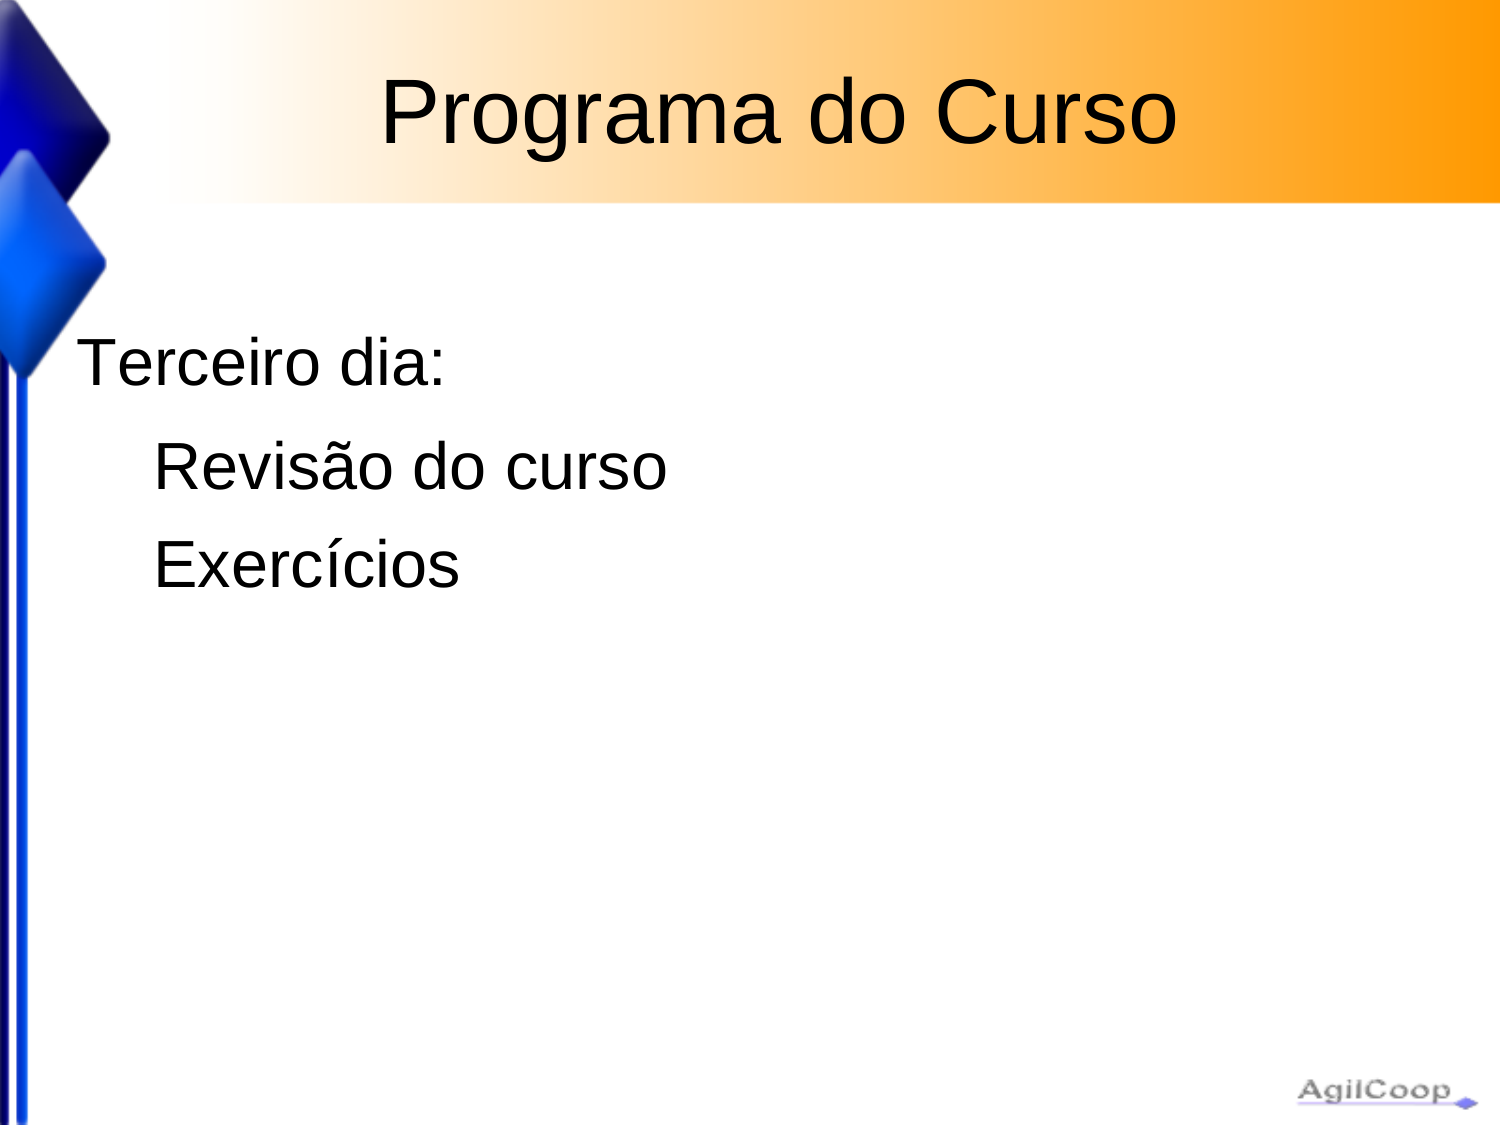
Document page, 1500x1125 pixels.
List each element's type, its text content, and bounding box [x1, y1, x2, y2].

list Terceiro dia: Revisão do curso Exercícios [59, 324, 1477, 1028]
title Programa do Curso [82, 8, 1477, 216]
picture [0, 0, 1500, 1125]
